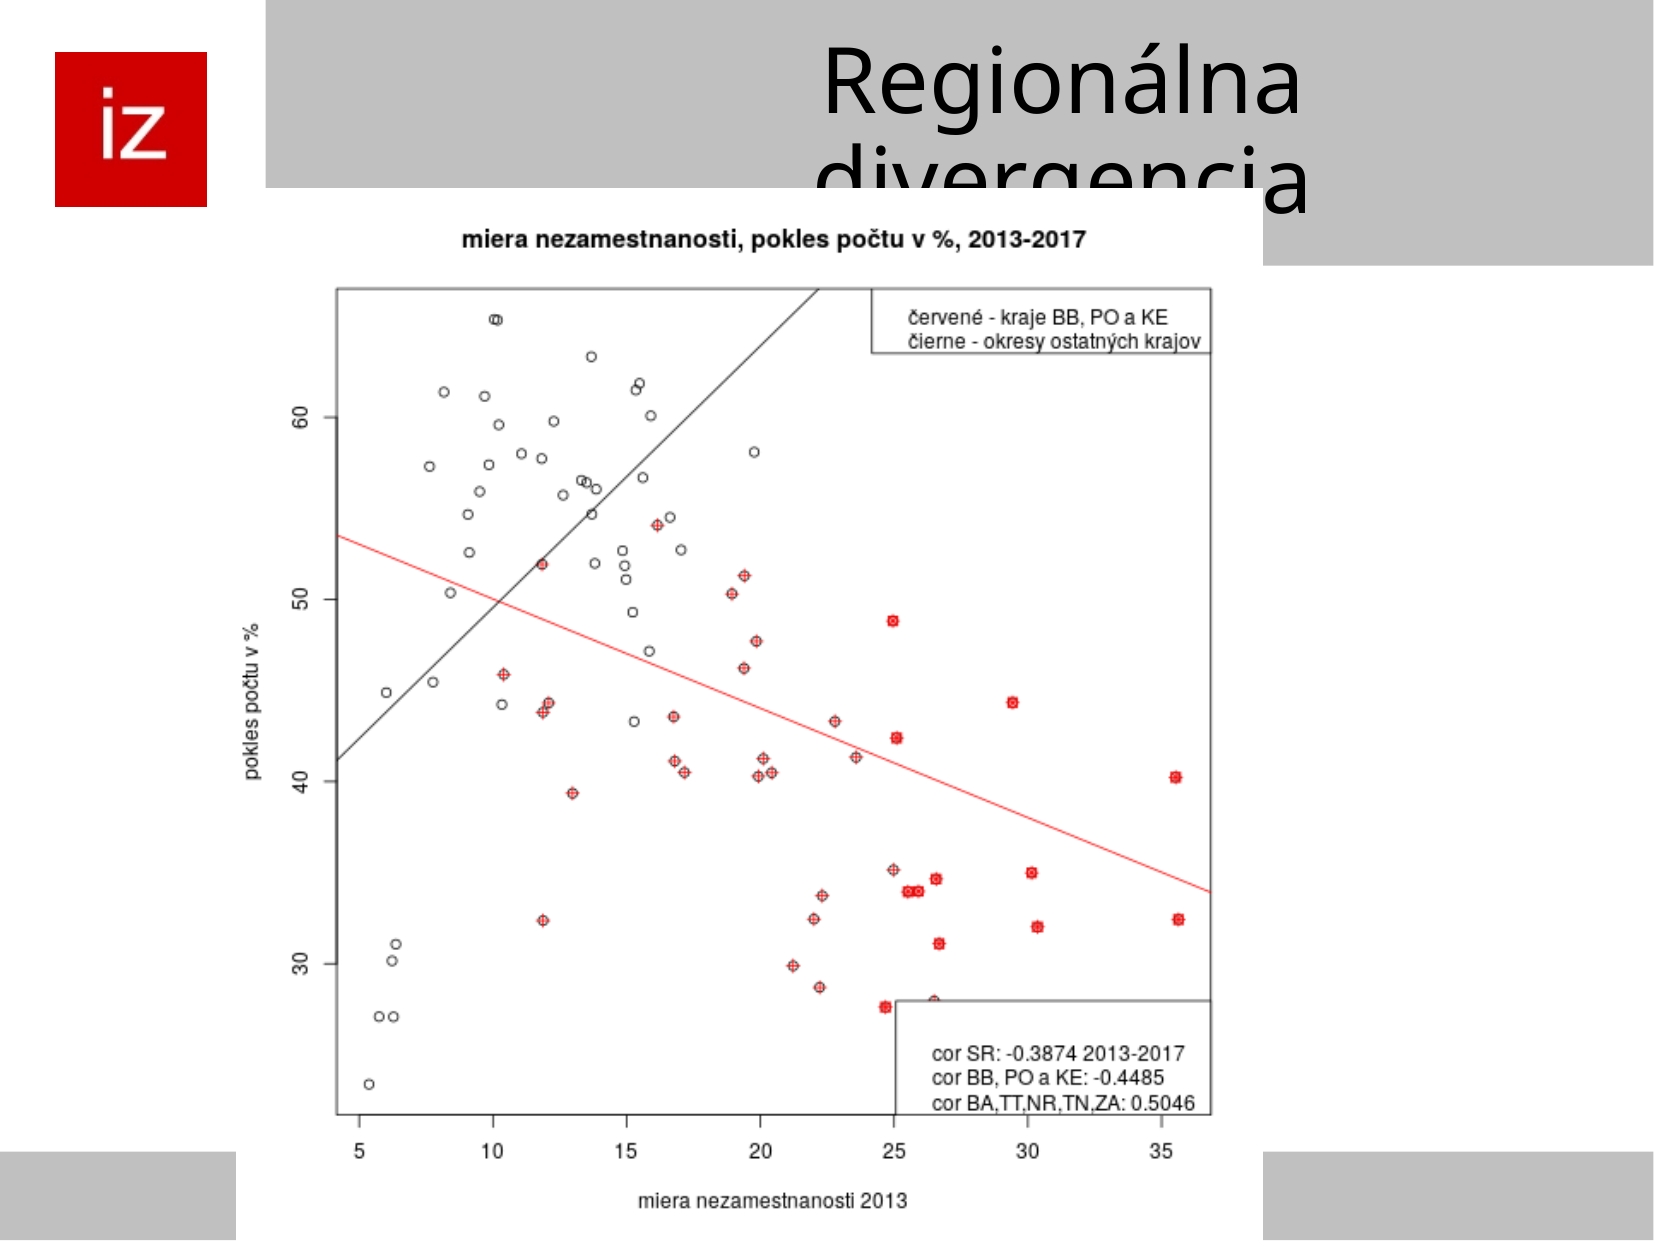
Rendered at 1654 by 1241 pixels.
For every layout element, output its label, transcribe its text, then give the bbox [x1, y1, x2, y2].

picture [236, 188, 1263, 1241]
picture [55, 52, 207, 207]
title Regionálna divergencia [561, 29, 1565, 237]
